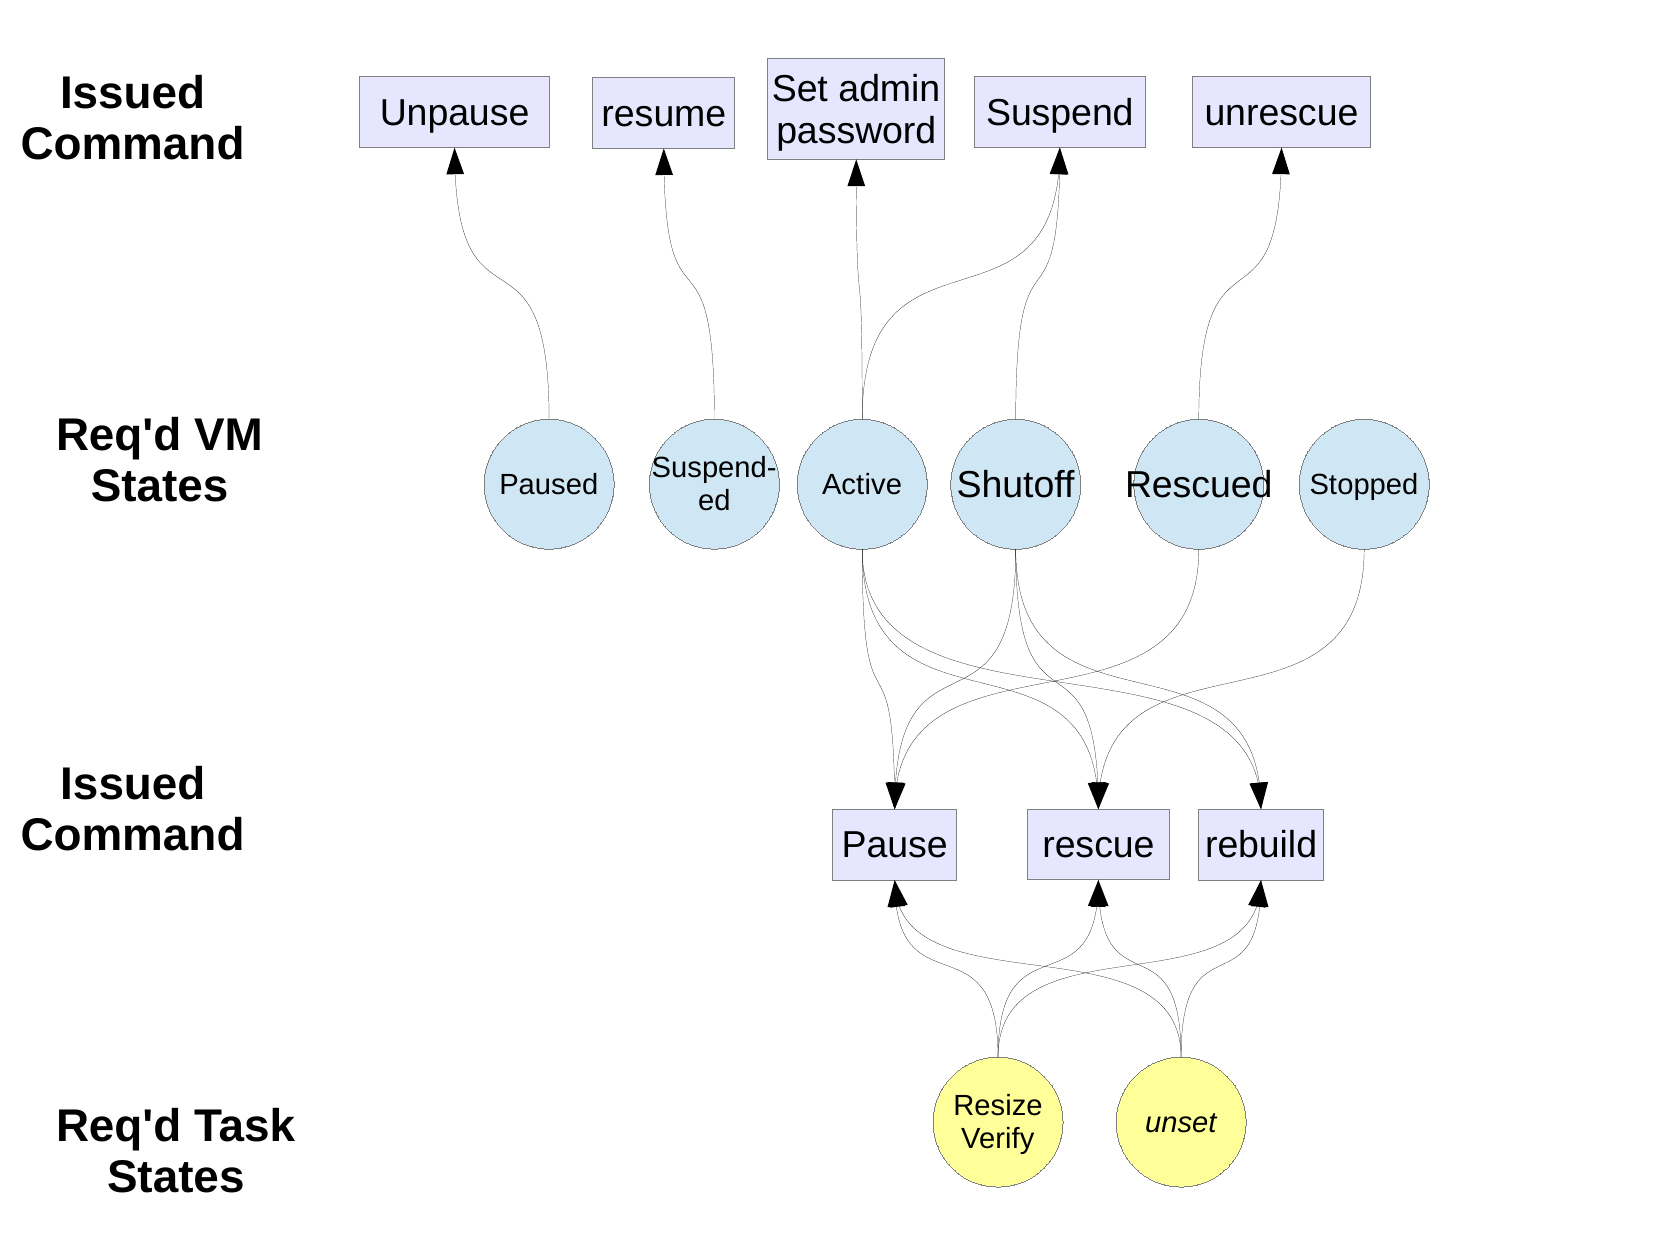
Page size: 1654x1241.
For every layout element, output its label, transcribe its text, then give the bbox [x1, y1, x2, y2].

text_box Suspend [974, 76, 1146, 148]
text_box Pause [832, 809, 957, 881]
text_box unrescue [1192, 76, 1371, 148]
text_box Resize Verify [933, 1057, 1064, 1188]
text_box Req'd Task States [41, 1092, 311, 1212]
text_box unset [1116, 1057, 1247, 1188]
text_box Active [797, 419, 928, 550]
text_box Issued Command [5, 59, 260, 179]
text_box Shutoff [950, 419, 1081, 550]
text_box rebuild [1198, 809, 1324, 881]
text_box Set admin password [767, 58, 945, 160]
text_box Stopped [1299, 419, 1430, 550]
text_box Rescued [1133, 419, 1264, 550]
text_box rescue [1027, 809, 1170, 880]
text_box Unpause [359, 76, 550, 148]
text_box Req'd VM States [41, 401, 278, 521]
text_box resume [592, 77, 735, 149]
text_box Suspend- ed [649, 419, 780, 550]
text_box Issued Command [5, 750, 260, 870]
text_box Paused [484, 419, 615, 550]
